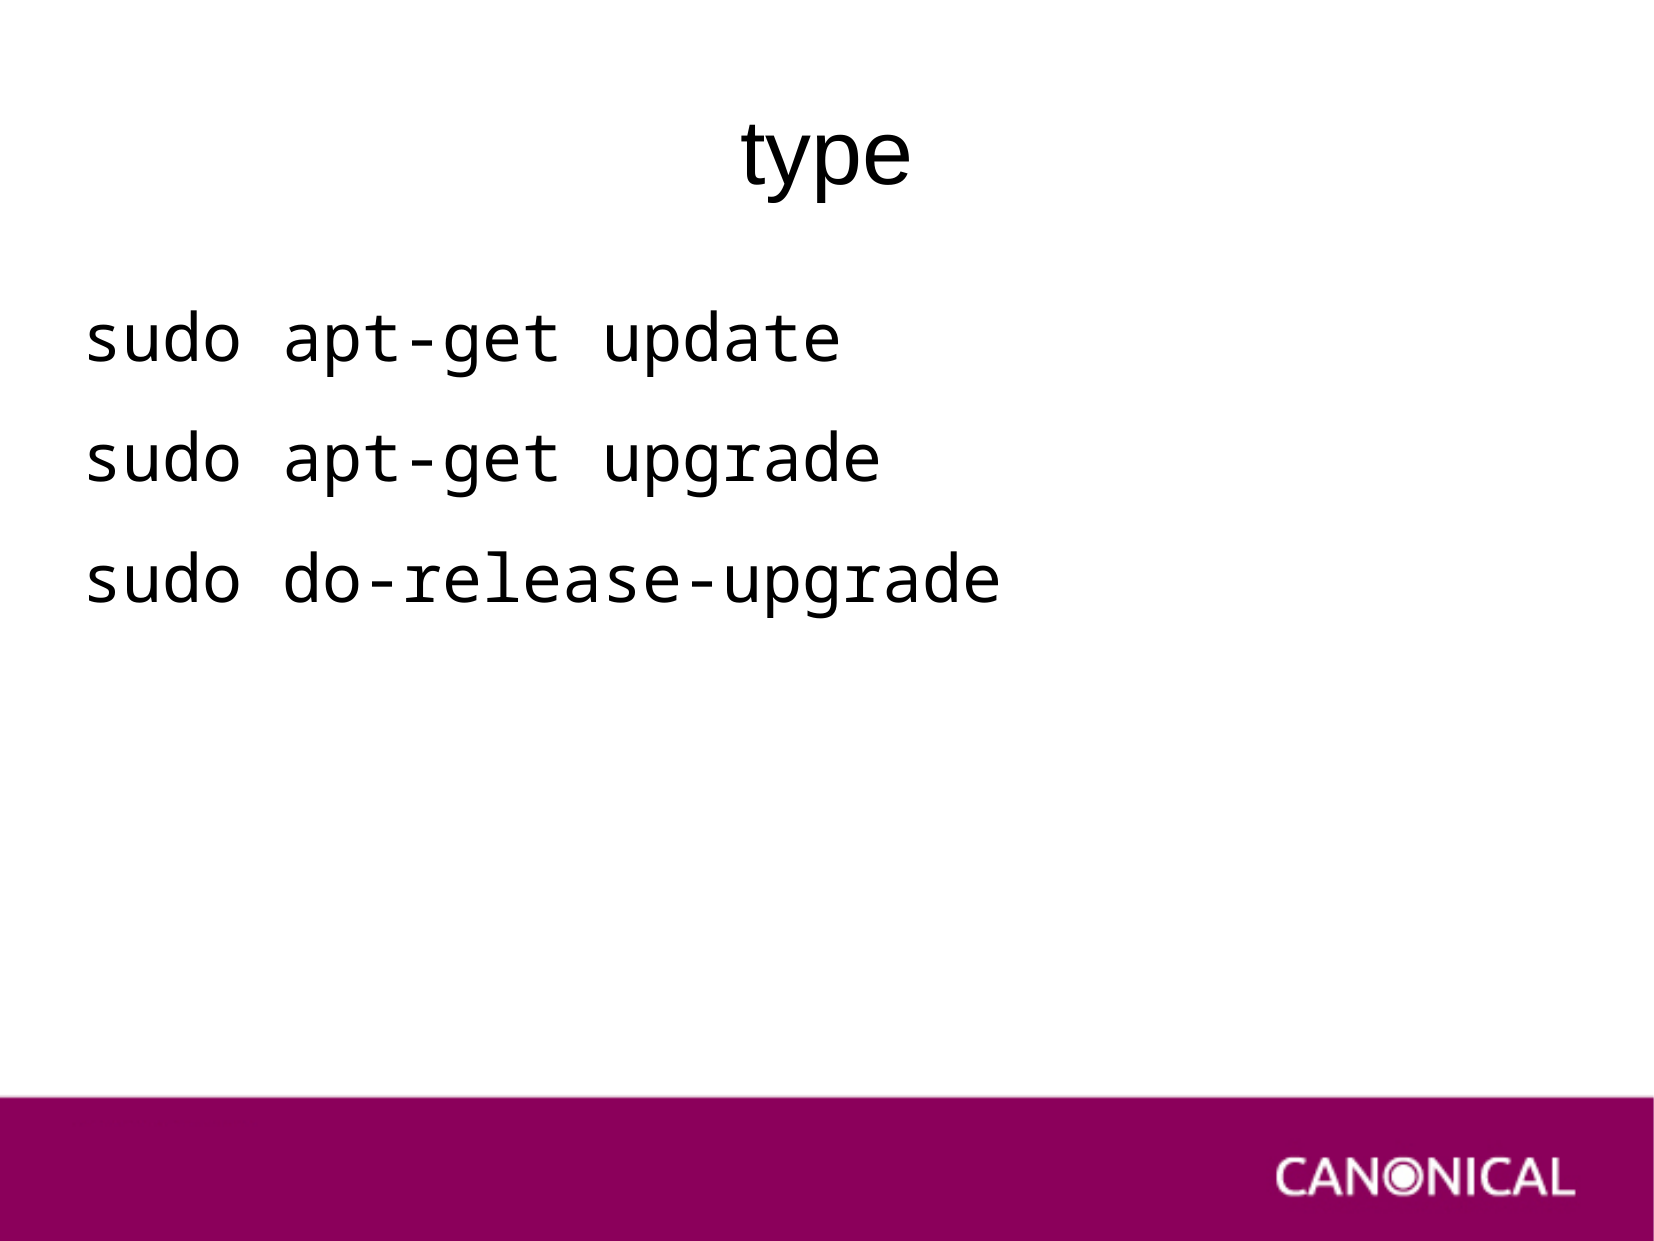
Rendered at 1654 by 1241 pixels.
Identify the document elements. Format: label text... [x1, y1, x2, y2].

list sudo apt-get update sudo apt-get upgrade sudo do-release-upgrade [82, 290, 1571, 1109]
picture [0, 0, 1654, 1241]
title type [82, 56, 1571, 250]
